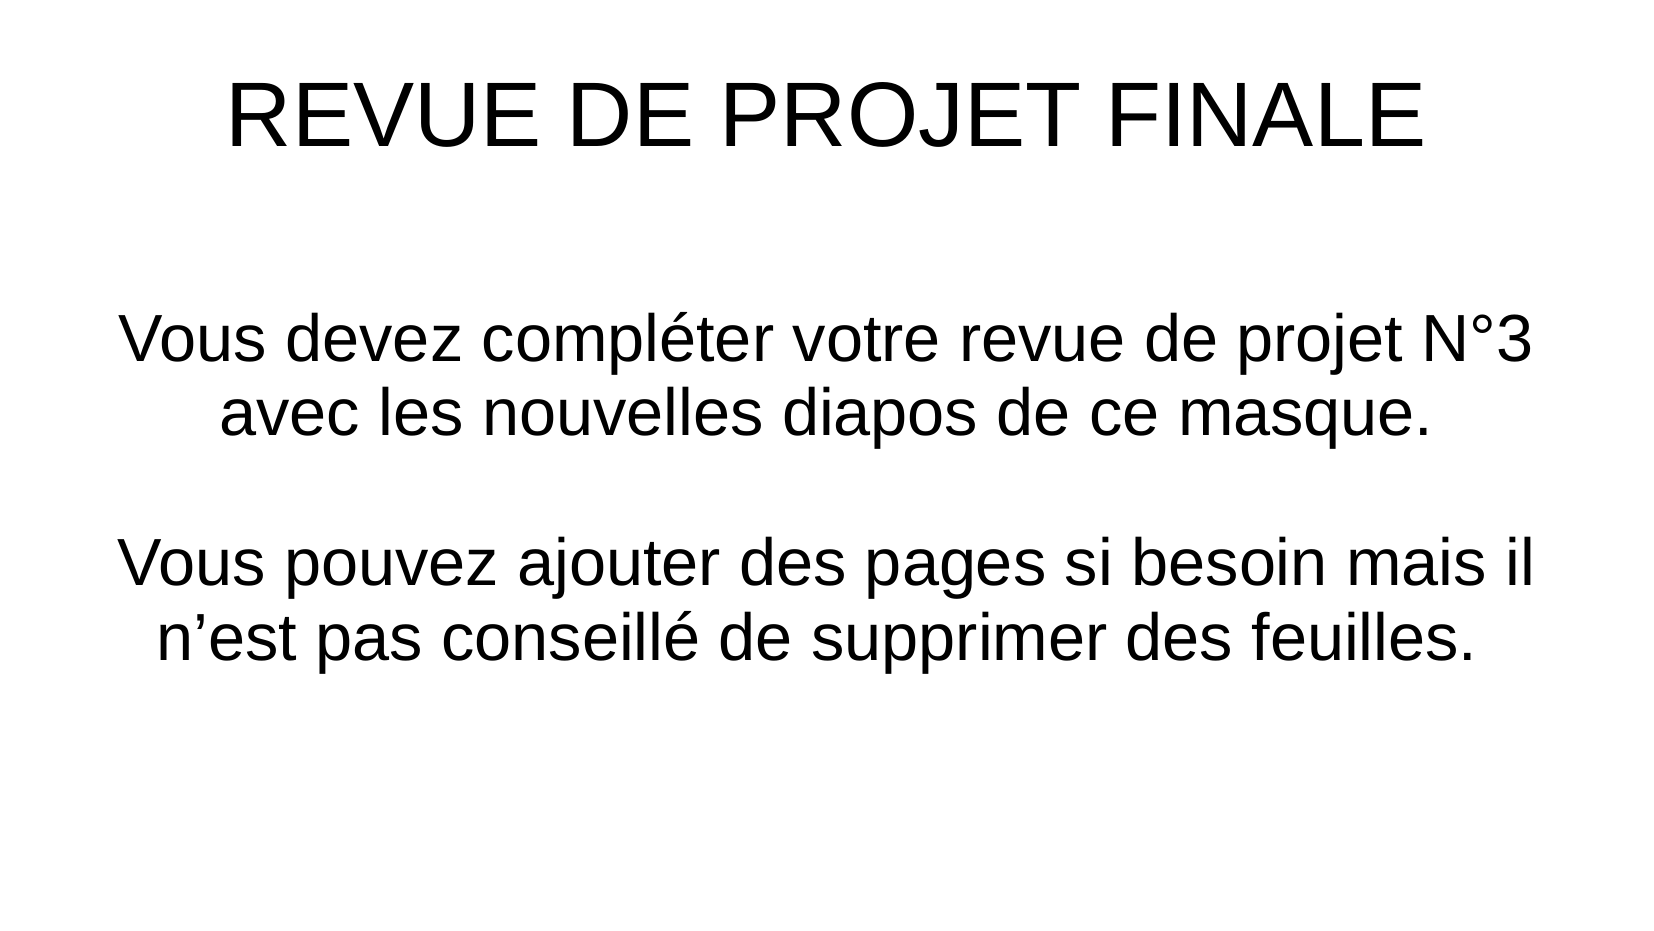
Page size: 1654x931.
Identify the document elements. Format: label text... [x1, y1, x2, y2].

subtitle Vous devez compléter votre revue de projet N°3 avec les nouvelles diapos de ce masque. Vous pouvez ajouter des pages si besoin mais il n’est pas conseillé de supprimer des feuilles. [82, 188, 1571, 787]
title REVUE DE PROJET FINALE [82, 37, 1571, 188]
